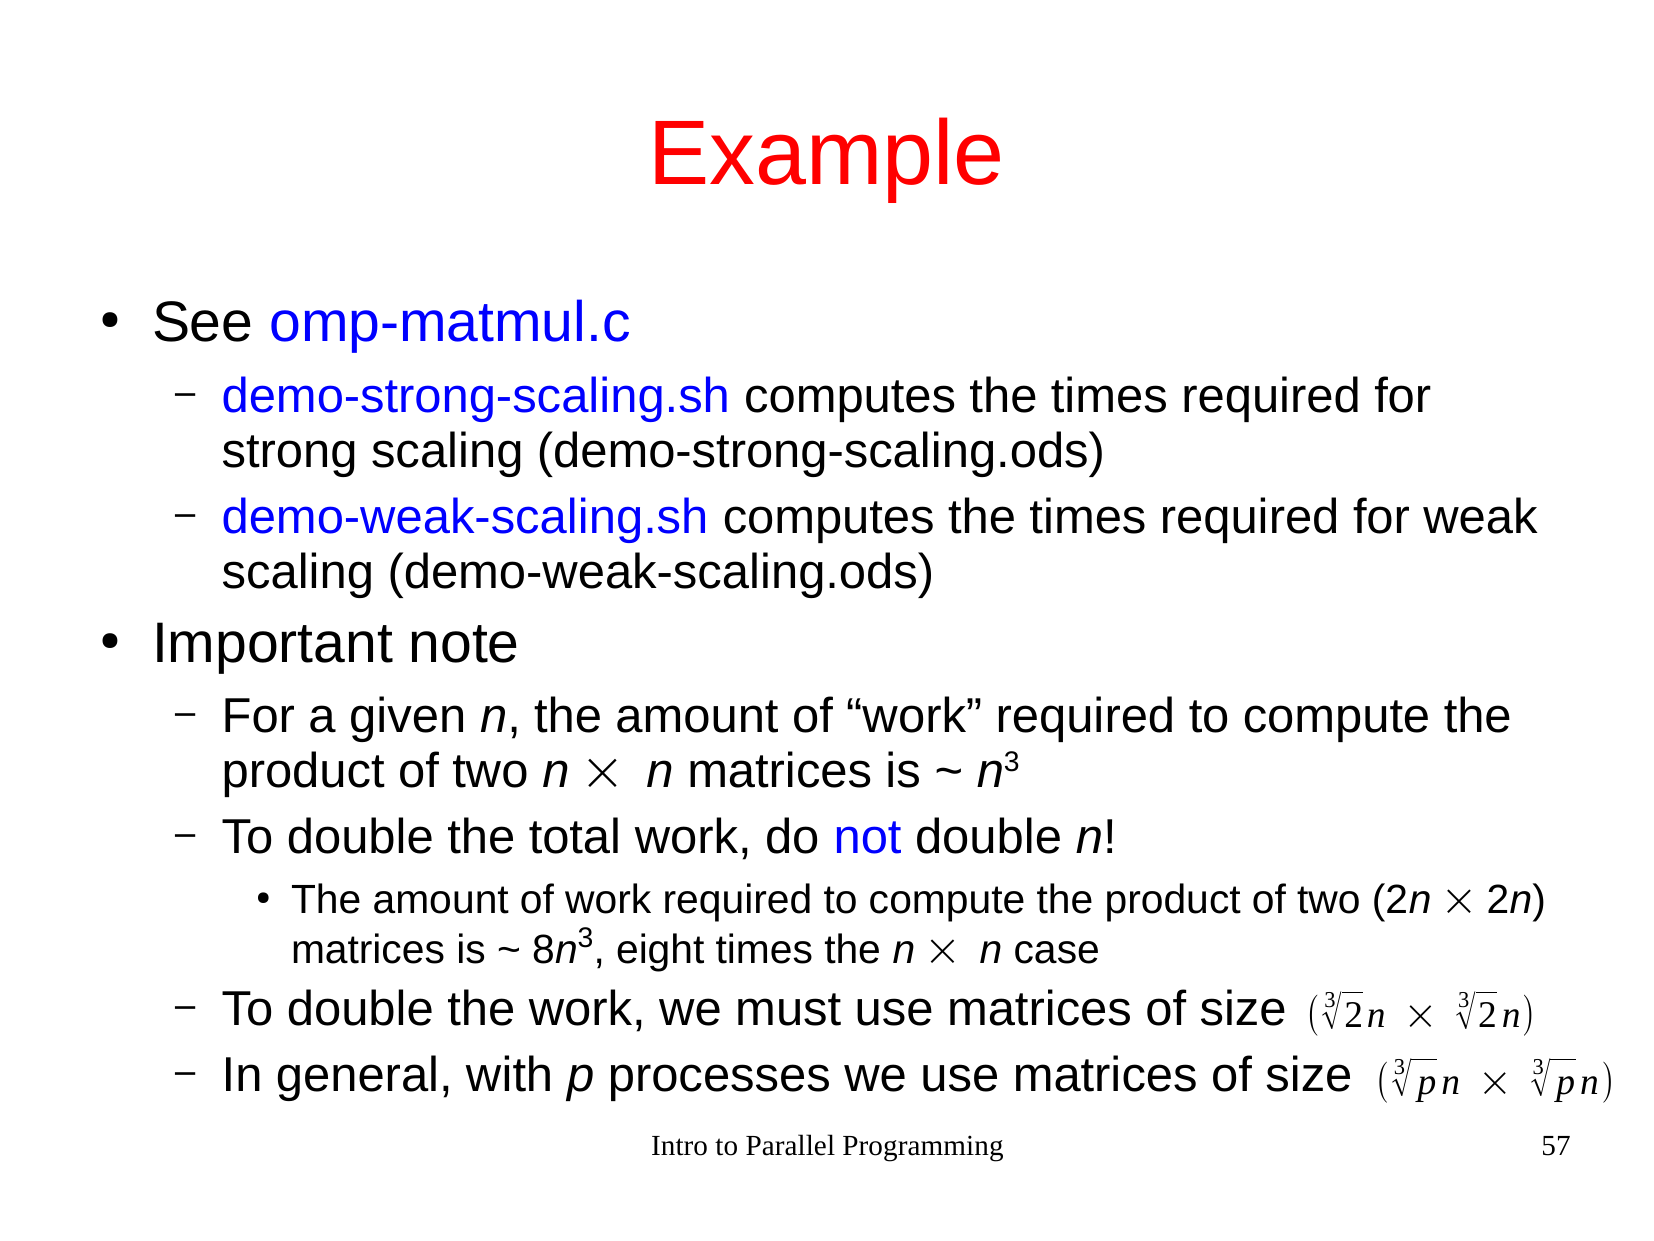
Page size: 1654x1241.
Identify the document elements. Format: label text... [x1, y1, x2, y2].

chart [1370, 1053, 1620, 1106]
list See omp-matmul.c demo-strong-scaling.sh computes the times required for strong scaling (demo-strong-scaling.ods) demo-weak-scaling.sh computes the times required for weak scaling (demo-weak-scaling.ods) Important note For a given n, the amount of “work” required to compute the product of two n ´ n matrices is ~ n3 To double the total work, do not double n! The amount of work required to compute the product of two (2n ´ 2n) matrices is ~ 8n3, eight times the n ´ n case To double the work, we must use matrices of size In general, with p processes we use matrices of size [82, 290, 1571, 1109]
title Example [82, 49, 1571, 257]
chart [1300, 986, 1541, 1039]
